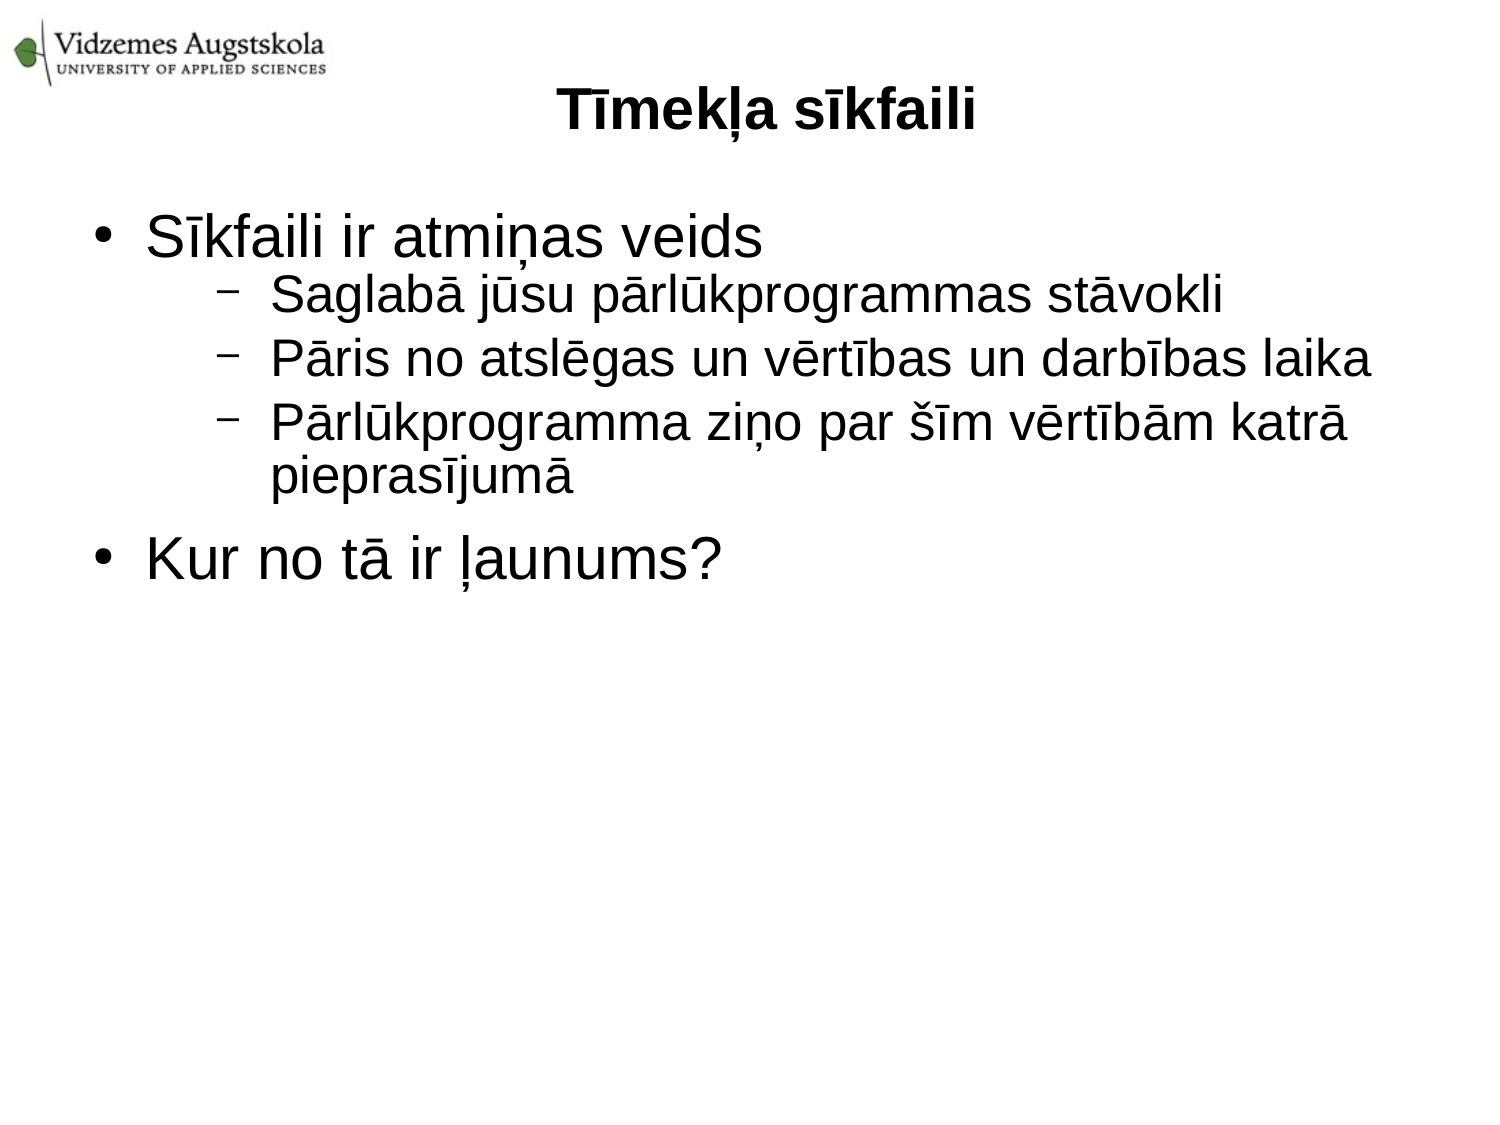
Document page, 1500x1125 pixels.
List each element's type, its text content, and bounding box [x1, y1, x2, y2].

picture [5, 2, 334, 102]
list Sīkfaili ir atmiņas veids Saglabā jūsu pārlūkprogrammas stāvokli Pāris no atslēgas un vērtības un darbības laika Pārlūkprogramma ziņo par šīm vērtībām katrā pieprasījumā Kur no tā ir ļaunums? [75, 204, 1395, 1075]
title Tīmekļa sīkfaili [75, 44, 1425, 177]
